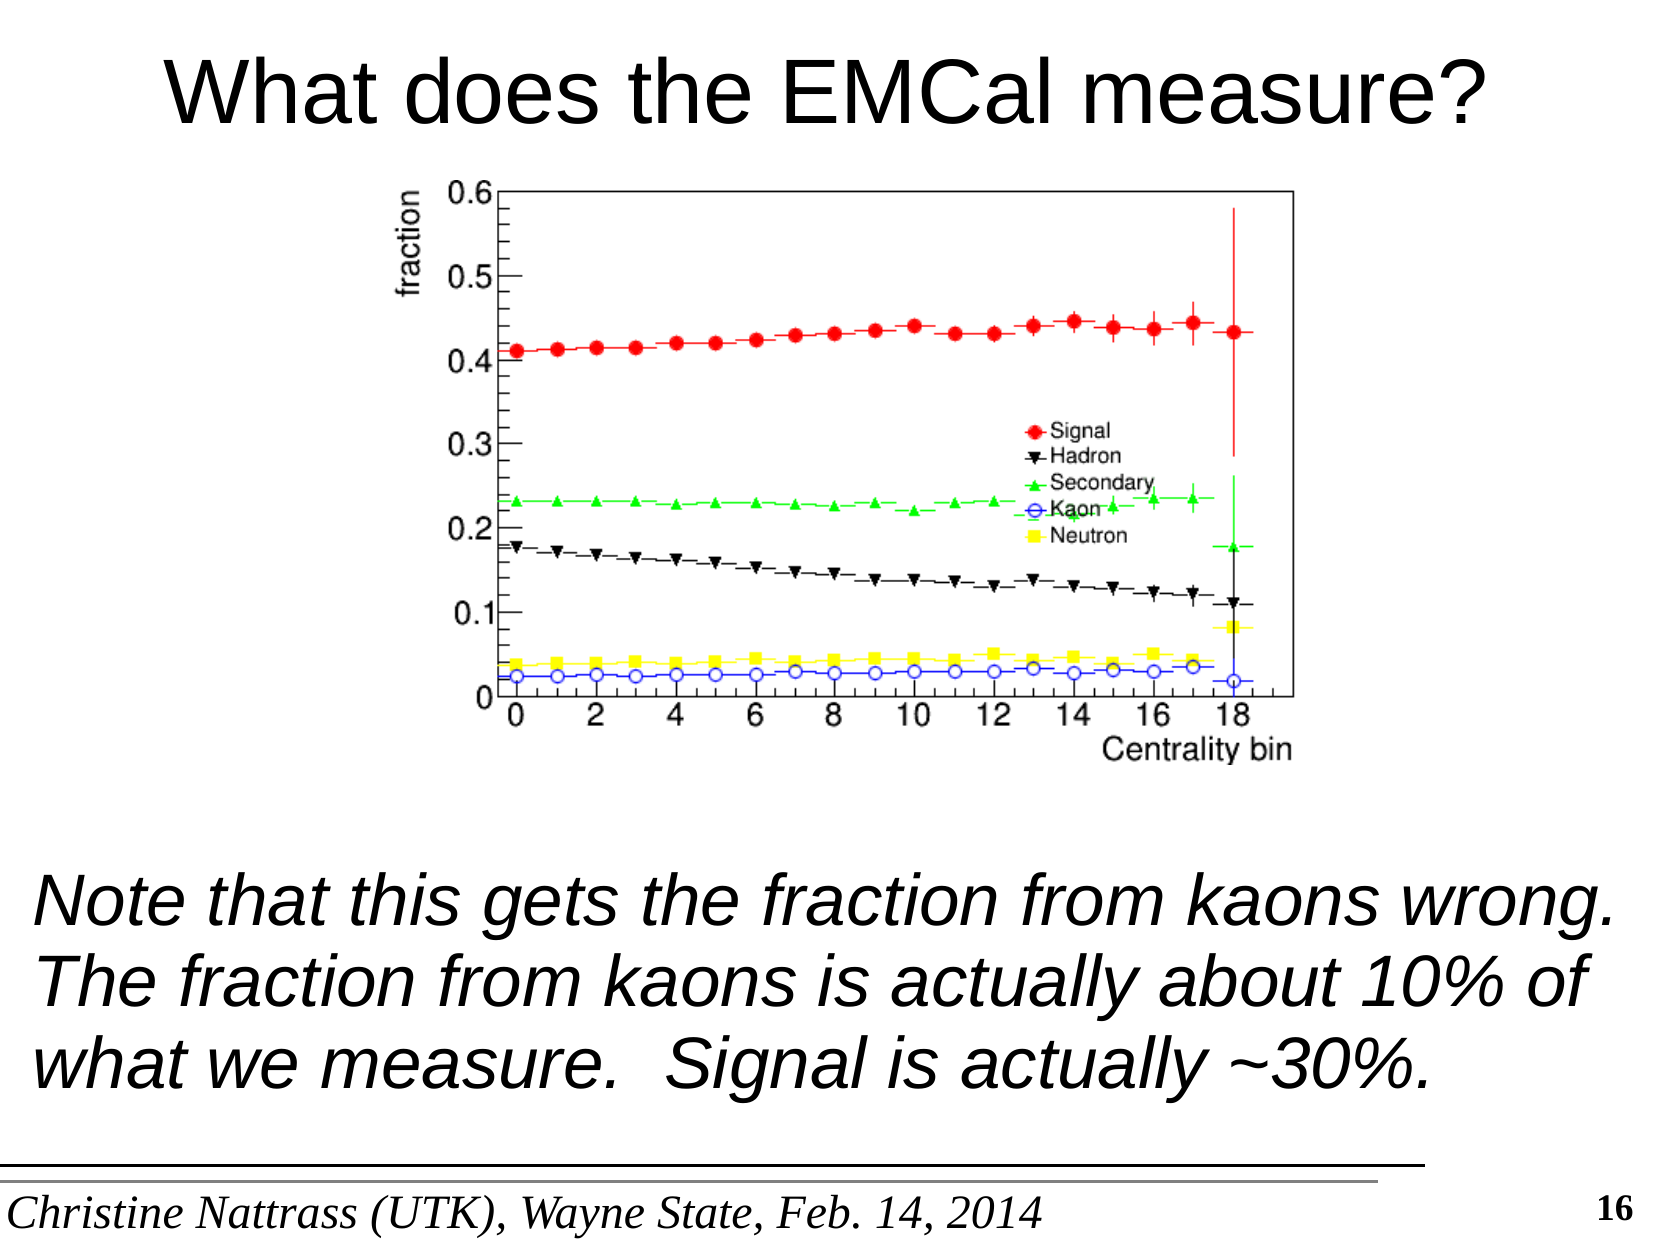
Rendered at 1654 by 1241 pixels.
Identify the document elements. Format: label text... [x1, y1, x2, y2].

title What does the EMCal measure? [82, 0, 1571, 196]
picture [388, 180, 1321, 766]
text_box Note that this gets the fraction from kaons wrong. The fraction from kaons is actually about 10% of what we measure. Signal is actually ~30%. [18, 851, 1654, 1112]
